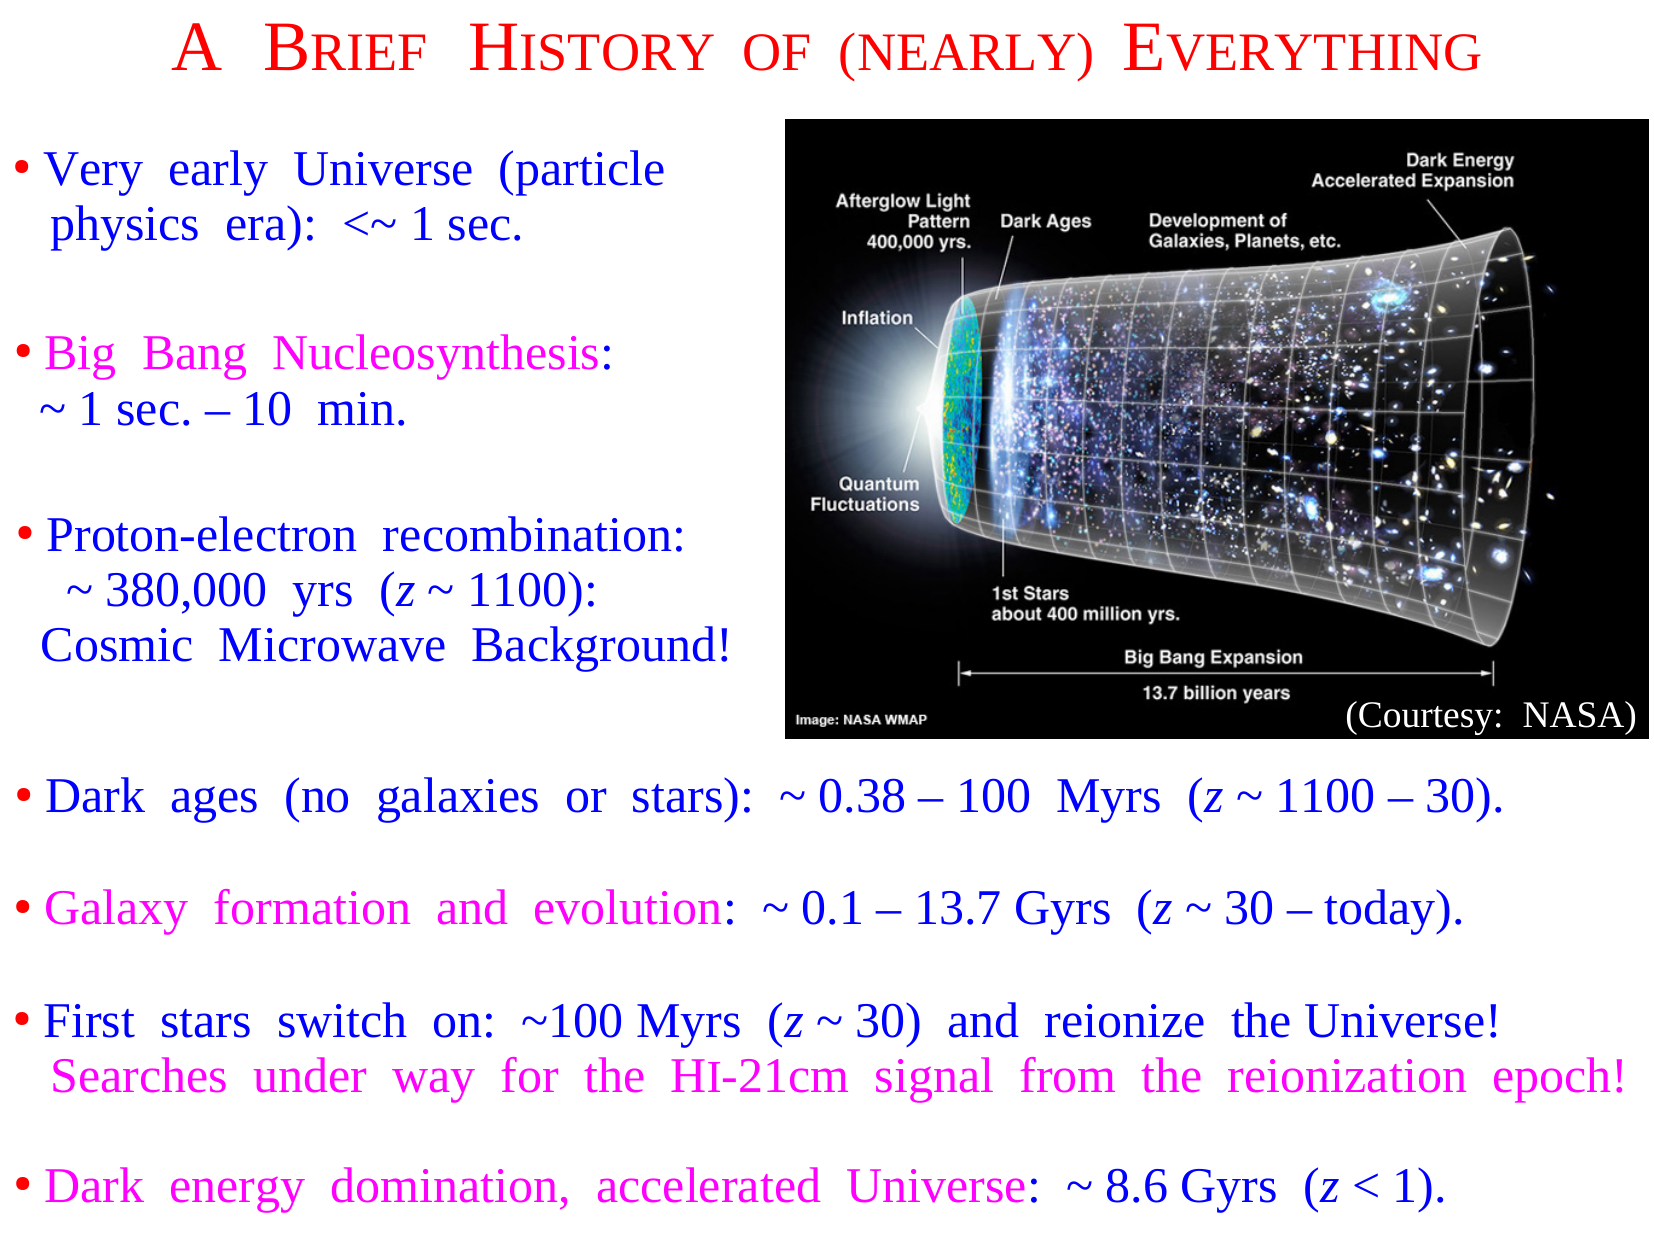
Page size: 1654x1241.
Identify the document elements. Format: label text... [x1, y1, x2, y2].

text_box (Courtesy: NASA) [1345, 693, 1638, 740]
text_box Dark ages (no galaxies or stars): ~ 0.38 – 100 Myrs (z ~ 1100 – 30). [14, 768, 1638, 834]
text_box Very early Universe (particle physics era): <~ 1 sec. [12, 140, 1323, 272]
text_box First stars switch on: ~100 Myrs (z ~ 30) and reionize the Universe! Searches under way for the HI-21cm signal from the reionization epoch! [13, 992, 1650, 1114]
text_box Big Bang Nucleosynthesis: ~ 1 sec. – 10 min. [14, 325, 1532, 457]
picture [785, 119, 1649, 739]
text_box Galaxy formation and evolution: ~ 0.1 – 13.7 Gyrs (z ~ 30 – today). [13, 880, 1612, 946]
text_box A BRIEF HISTORY OF (NEARLY) EVERYTHING [171, 7, 1581, 107]
text_box Dark energy domination, accelerated Universe: ~ 8.6 Gyrs (z < 1). [13, 1158, 1653, 1224]
picture [785, 704, 1345, 739]
text_box Proton-electron recombination: ~ 380,000 yrs (z ~ 1100): Cosmic Microwave Background! [16, 506, 1569, 704]
